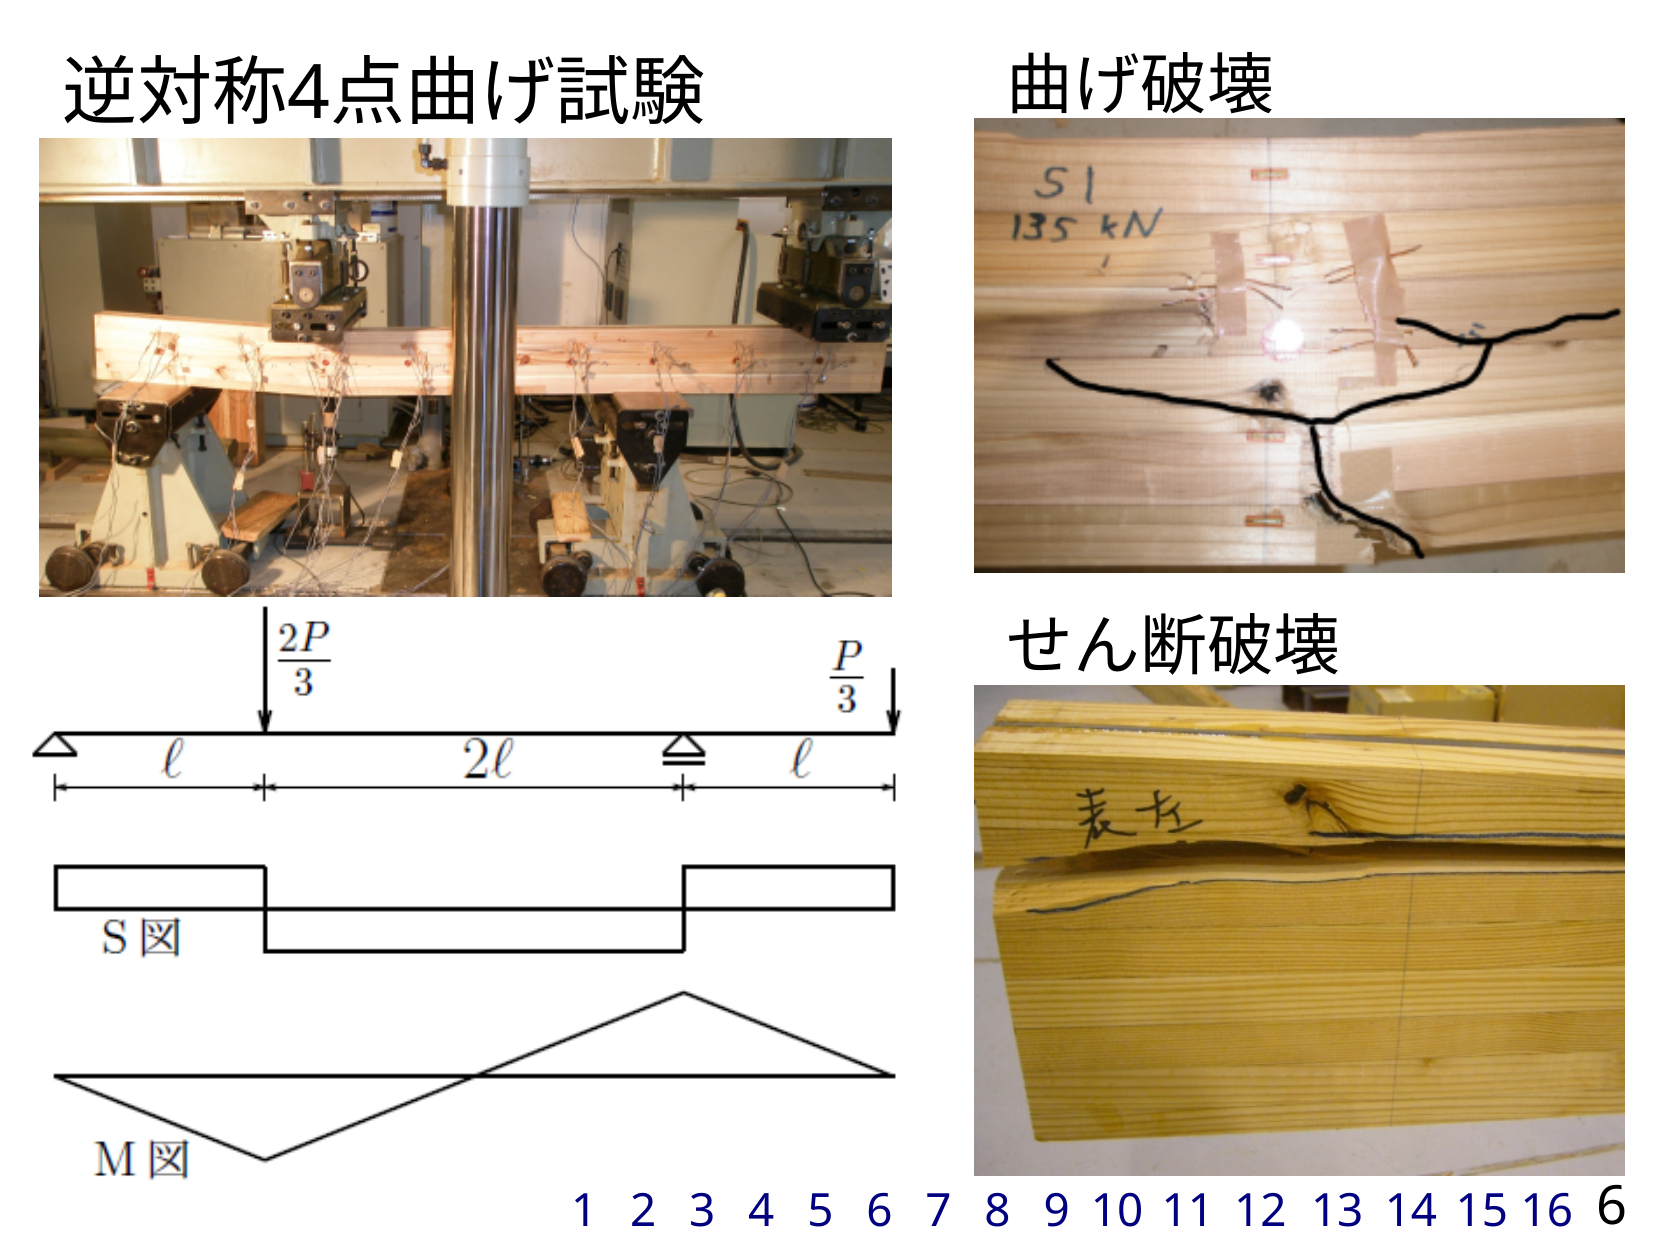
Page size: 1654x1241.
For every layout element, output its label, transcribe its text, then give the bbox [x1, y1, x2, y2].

picture [974, 118, 1625, 573]
text_box 曲げ破壊 [1003, 29, 1300, 119]
text_box 6 [863, 1175, 922, 1238]
text_box 1 [568, 1175, 628, 1238]
text_box 12 [1231, 1175, 1294, 1238]
picture [974, 685, 1625, 1176]
text_box 5 [804, 1175, 863, 1238]
text_box 14 [1381, 1175, 1444, 1238]
text_box 逆対称4点曲げ試験 [59, 29, 709, 130]
text_box 9 [1040, 1175, 1087, 1238]
text_box 8 [981, 1175, 1040, 1238]
text_box 13 [1308, 1175, 1371, 1238]
text_box 6 [1593, 1165, 1652, 1239]
text_box 2 [628, 1175, 686, 1238]
text_box 11 [1158, 1175, 1231, 1238]
text_box 15 [1452, 1175, 1515, 1238]
text_box 3 [686, 1175, 745, 1238]
picture [29, 138, 953, 1212]
text_box 10 [1087, 1175, 1158, 1238]
text_box 7 [922, 1175, 981, 1238]
text_box 4 [745, 1175, 804, 1238]
text_box せん断破壊 [1003, 590, 1388, 680]
text_box 16 [1517, 1175, 1580, 1238]
